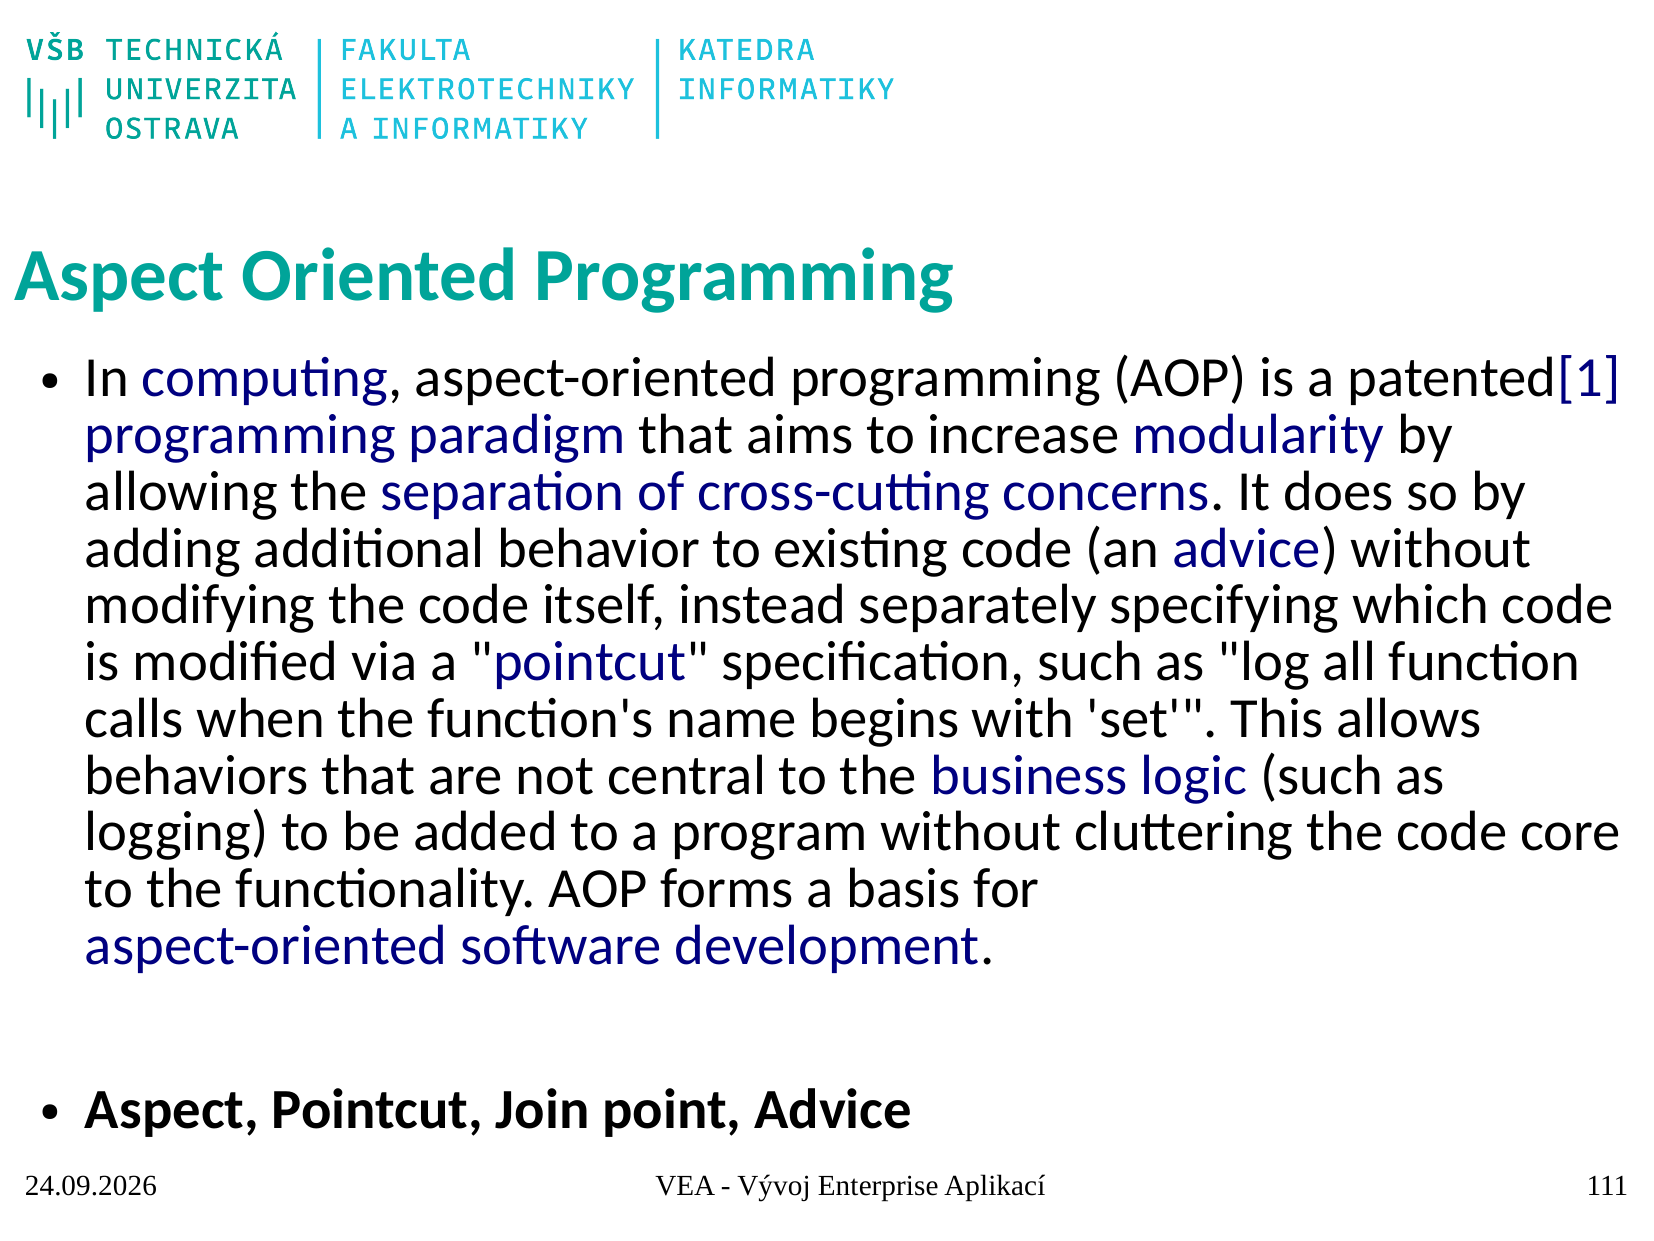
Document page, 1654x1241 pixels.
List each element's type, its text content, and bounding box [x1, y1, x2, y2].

picture [26, 31, 894, 139]
title Aspect Oriented Programming [14, 165, 1619, 319]
list In computing, aspect-oriented programming (AOP) is a patented[1] programming paradigm that aims to increase modularity by allowing the separation of cross-cutting concerns. It does so by adding additional behavior to existing code (an advice) without modifying the code itself, instead separately specifying which code is modified via a "pointcut" specification, such as "log all function calls when the function's name begins with 'set'". This allows behaviors that are not central to the business logic (such as logging) to be added to a program without cluttering the code core to the functionality. AOP forms a basis for aspect-oriented software development. Aspect, Pointcut, Join point, Advice [24, 354, 1629, 1146]
